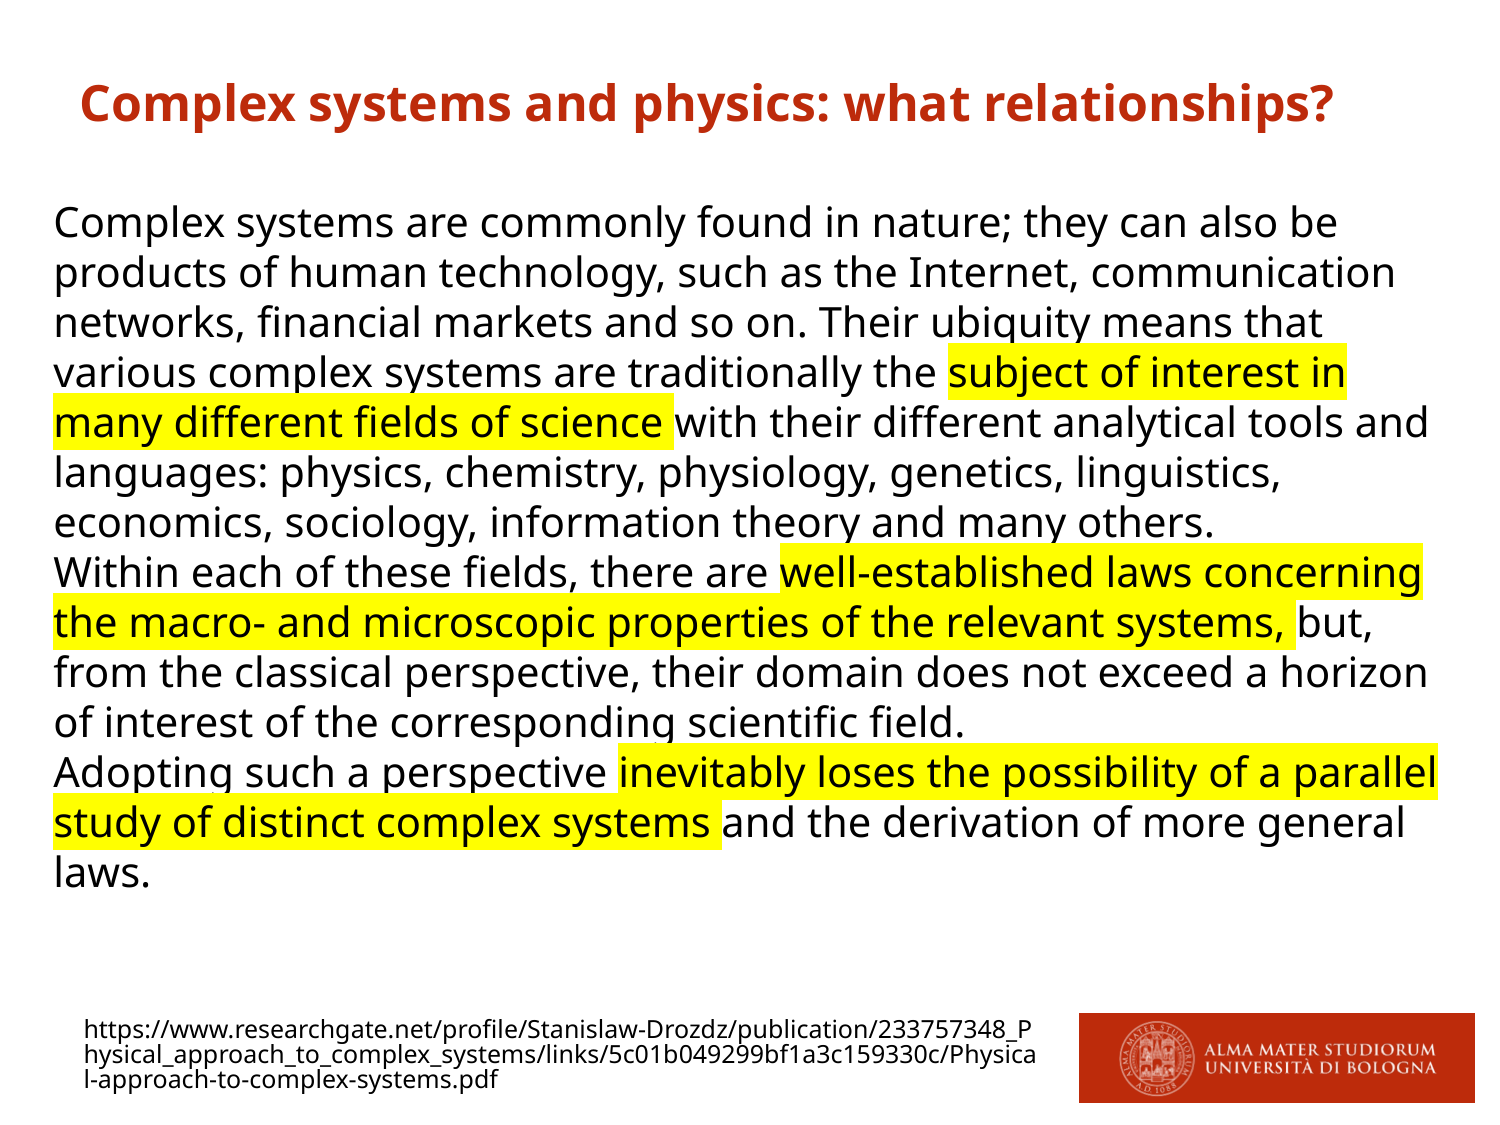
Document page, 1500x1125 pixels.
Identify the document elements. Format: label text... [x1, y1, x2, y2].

list Complex systems and physics: what relationships? [64, 78, 1447, 185]
list https://www.researchgate.net/profile/Stanislaw-Drozdz/publication/233757348_Physical_approach_to_complex_systems/links/5c01b049299bf1a3c159330c/Physical-approach-to-complex-systems.pdf [68, 1005, 1058, 1124]
text_box Complex systems are commonly found in nature; they can also be products of human technology, such as the Internet, communication networks, financial markets and so on. Their ubiquity means that various complex systems are traditionally the subject of interest in many different fields of science with their different analytical tools and languages: physics, chemistry, physiology, genetics, linguistics, economics, sociology, information theory and many others. Within each of these fields, there are well-established laws concerning the macro- and microscopic properties of the relevant systems, but, from the classical perspective, their domain does not exceed a horizon of interest of the corresponding scientific field. Adopting such a perspective inevitably loses the possibility of a parallel study of distinct complex systems and the derivation of more general laws. [38, 188, 1474, 961]
